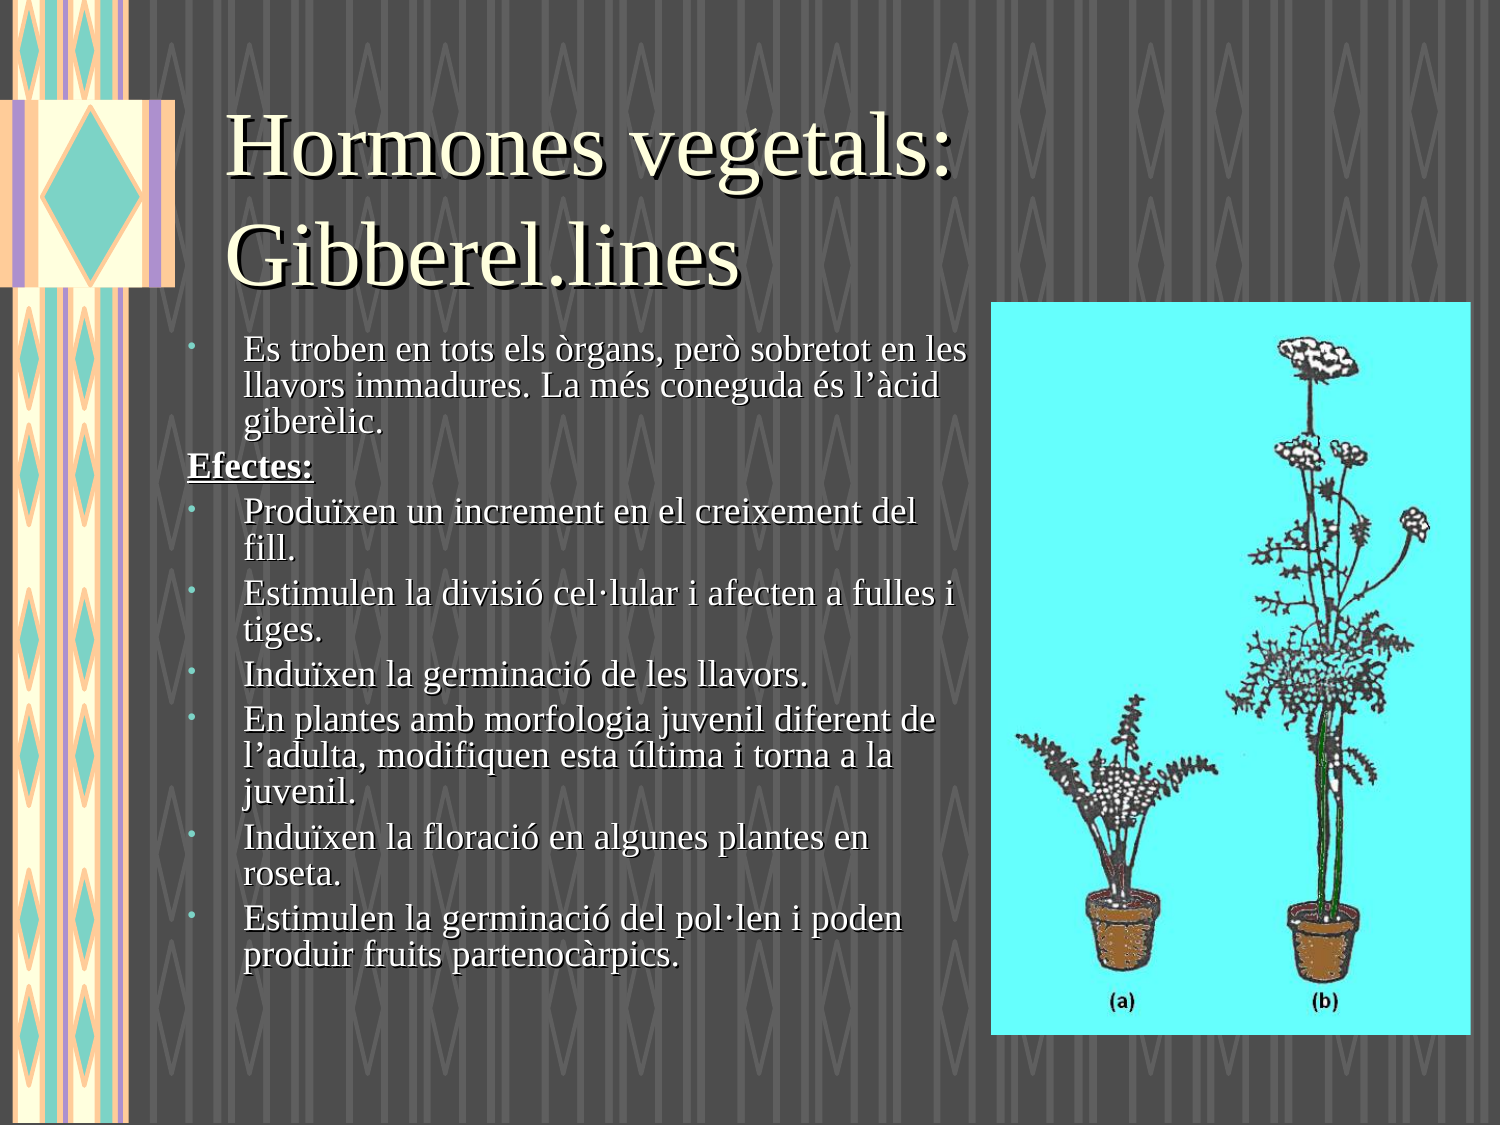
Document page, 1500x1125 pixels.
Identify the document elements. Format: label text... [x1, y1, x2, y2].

list Es troben en tots els òrgans, però sobretot en les llavors immadures. La més coneguda és l’àcid giberèlic. Efectes: Produïxen un increment en el creixement del fill. Estimulen la divisió cel·lular i afecten a fulles i tiges. Induïxen la germinació de les llavors. En plantes amb morfologia juvenil diferent de l’adulta, modifiquen esta última i torna a la juvenil. Induïxen la floració en algunes plantes en roseta. Estimulen la germinació del pol·len i poden produir fruits partenocàrpics. [171, 324, 987, 1001]
picture [991, 302, 1471, 1035]
title Hormones vegetals: Gibberel.lines [209, 76, 1485, 312]
